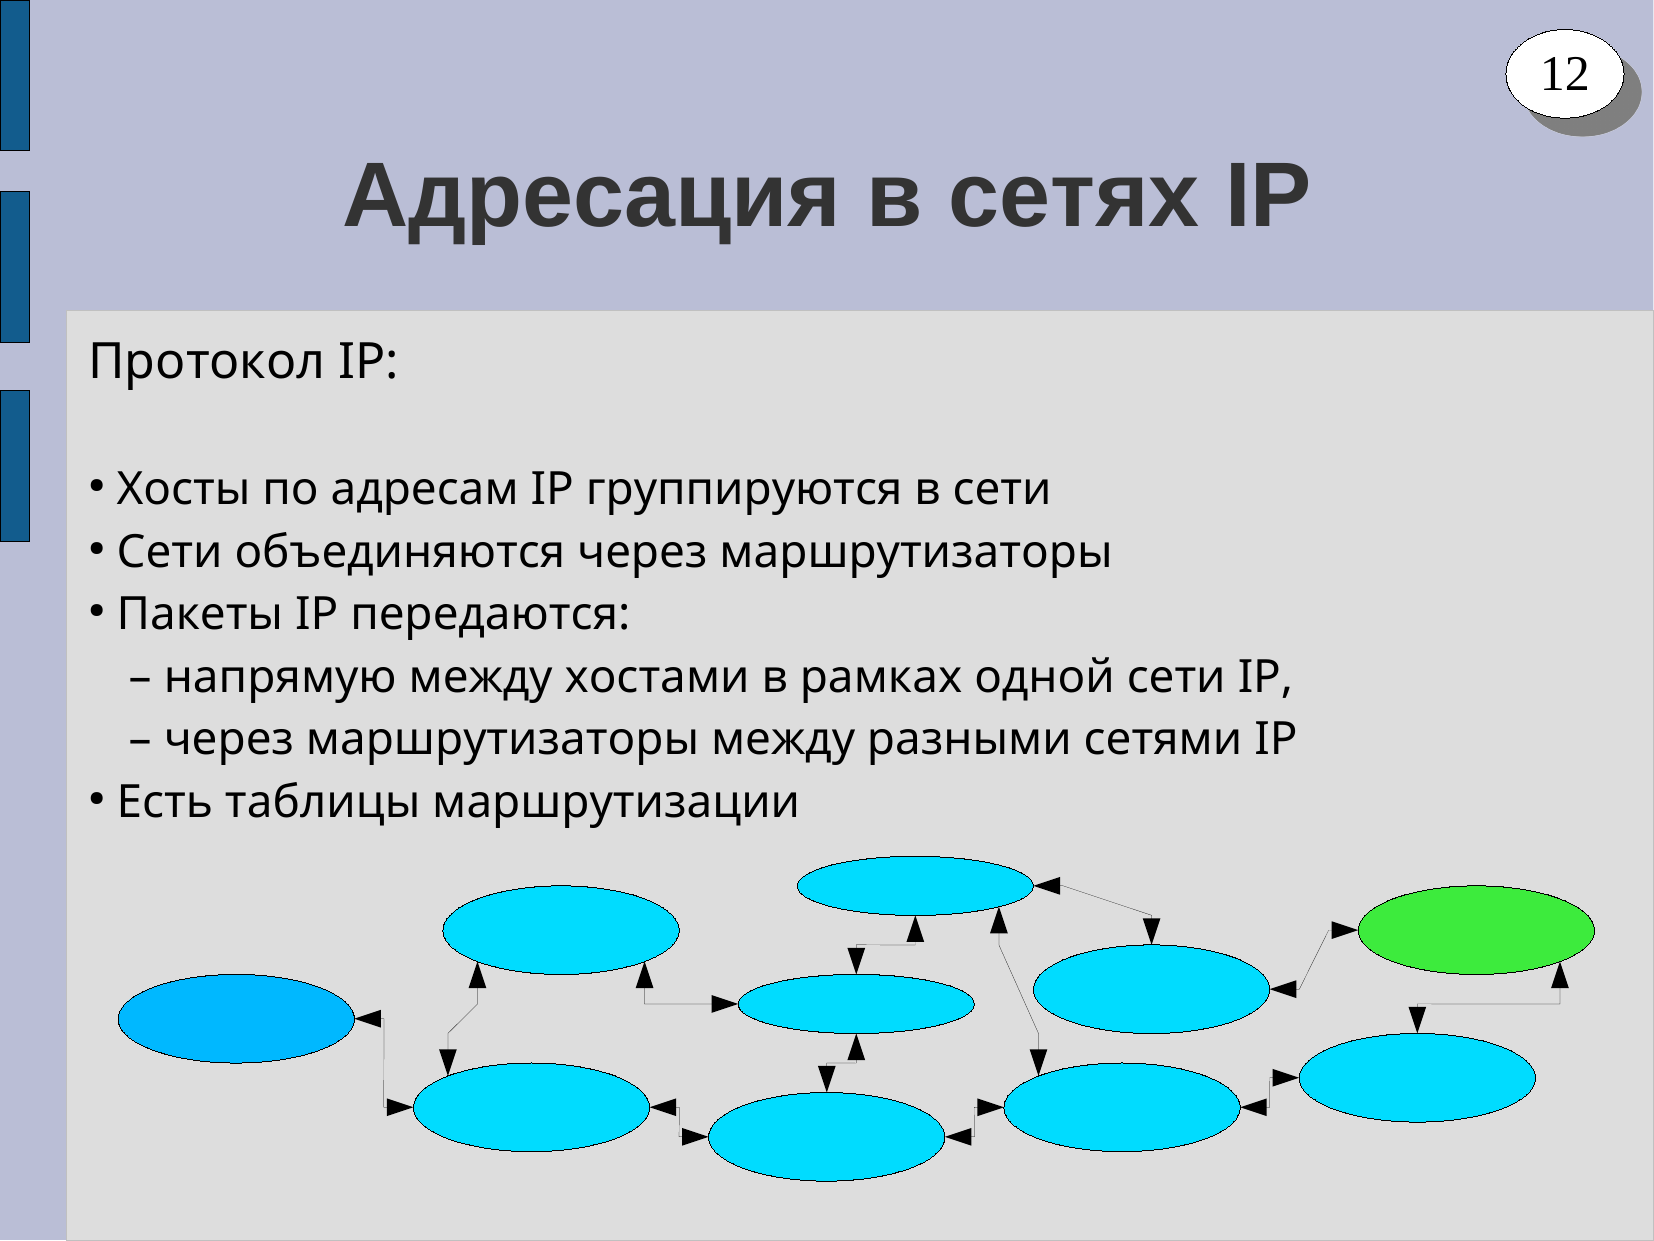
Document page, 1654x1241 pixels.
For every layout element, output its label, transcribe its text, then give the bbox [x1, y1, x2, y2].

text_box [1033, 944, 1270, 1034]
text_box 12 [1505, 29, 1625, 119]
text_box Протокол IP: Хосты по адресам IP группируются в сети Сети объединяются через маршрутизаторы Пакеты IP передаются: – напрямую между хостами в рамках одной сети IP, – через маршрутизаторы между разными сетями IP Есть таблицы маршрутизации [88, 324, 1565, 798]
text_box [1003, 1062, 1241, 1152]
text_box [442, 885, 680, 975]
text_box [1358, 885, 1595, 975]
text_box [738, 974, 975, 1034]
title Адресация в сетях IP [121, 91, 1534, 299]
text_box [413, 1062, 650, 1152]
text_box [797, 856, 1034, 916]
text_box [708, 1092, 945, 1182]
text_box [1299, 1033, 1536, 1123]
text_box [118, 974, 355, 1064]
